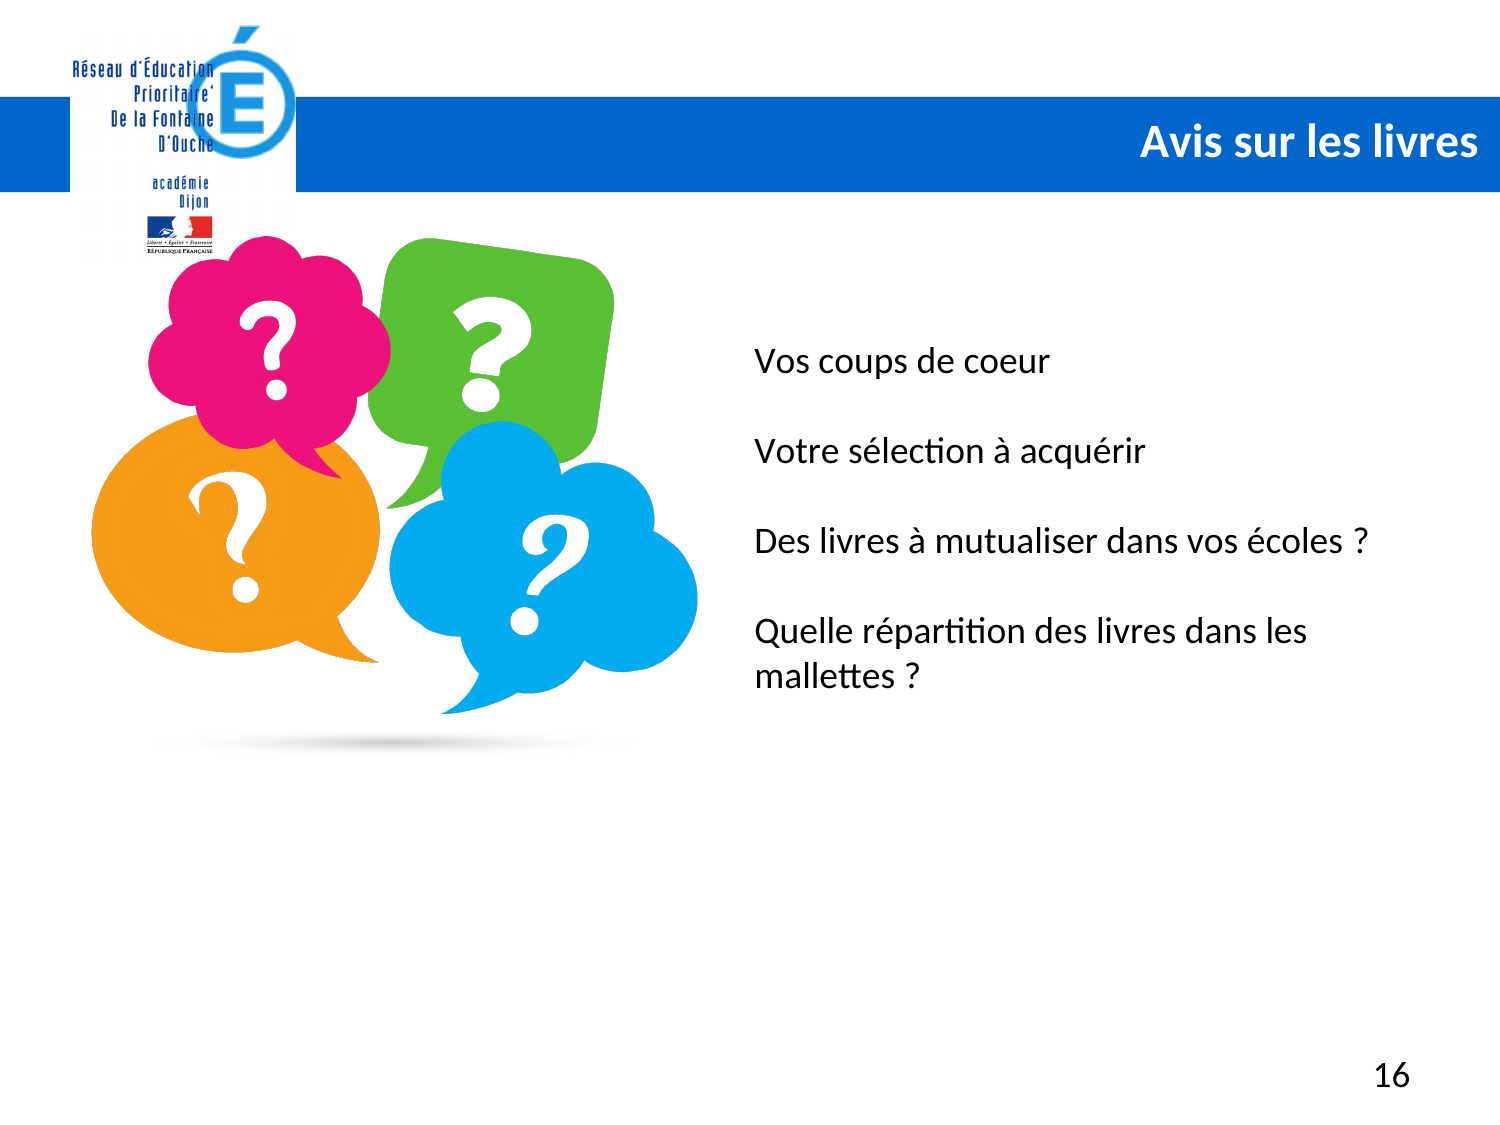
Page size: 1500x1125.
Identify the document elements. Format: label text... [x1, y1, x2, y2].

text_box <numéro> [1074, 1042, 1426, 1103]
text_box Vos coups de coeur Votre sélection à acquérir Des livres à mutualiser dans vos écoles ? Quelle répartition des livres dans les mallettes ? [739, 283, 1402, 424]
picture [47, 23, 740, 779]
text_box Avis sur les livres [265, 45, 1495, 233]
